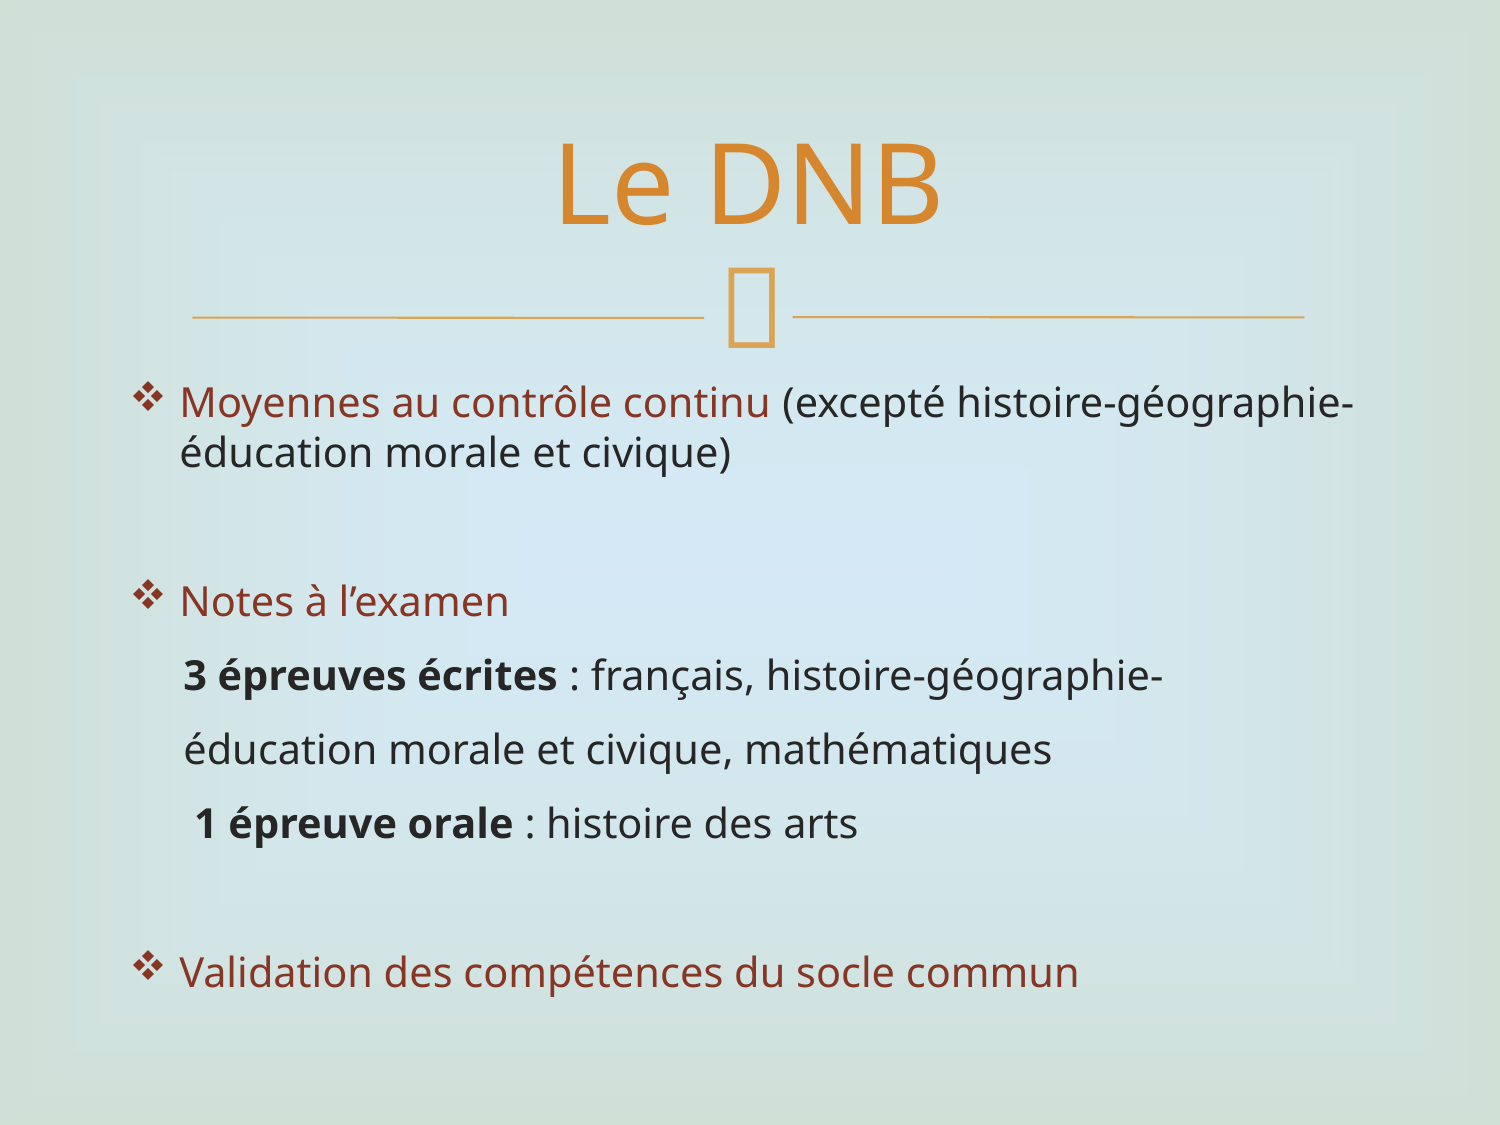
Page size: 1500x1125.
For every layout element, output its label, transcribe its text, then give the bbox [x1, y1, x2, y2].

title Le DNB [112, 93, 1386, 267]
list Moyennes au contrôle continu (excepté histoire-géographie-éducation morale et civique) Notes à l’examen 3 épreuves écrites : français, histoire-géographie- éducation morale et civique, mathématiques 1 épreuve orale : histoire des arts Validation des compétences du socle commun [114, 368, 1424, 1005]
